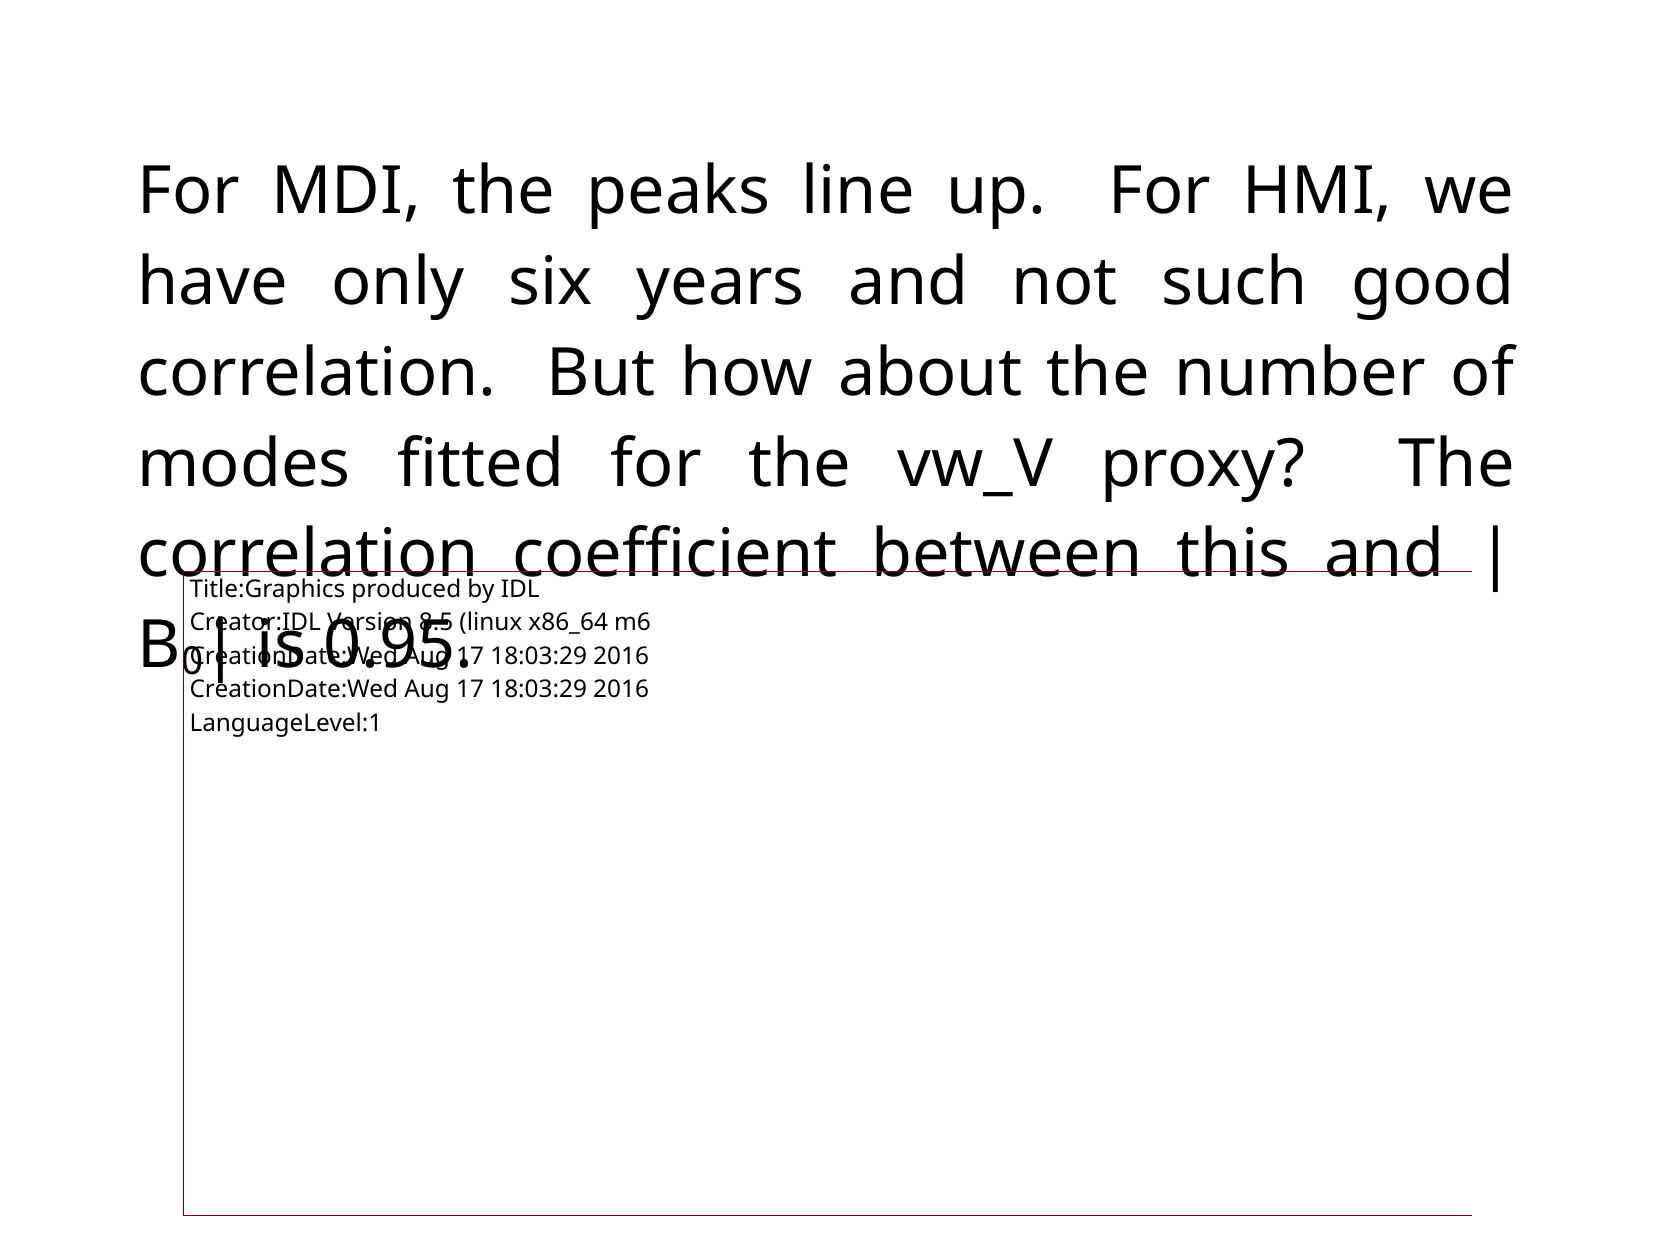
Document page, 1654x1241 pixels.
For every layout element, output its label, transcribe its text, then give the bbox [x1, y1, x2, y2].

text_box For MDI, the peaks line up. For HMI, we have only six years and not such good correlation. But how about the number of modes fitted for the vw_V proxy? The correlation coefficient between this and |B0| is 0.95. [122, 135, 1531, 556]
picture [181, 570, 1472, 1216]
